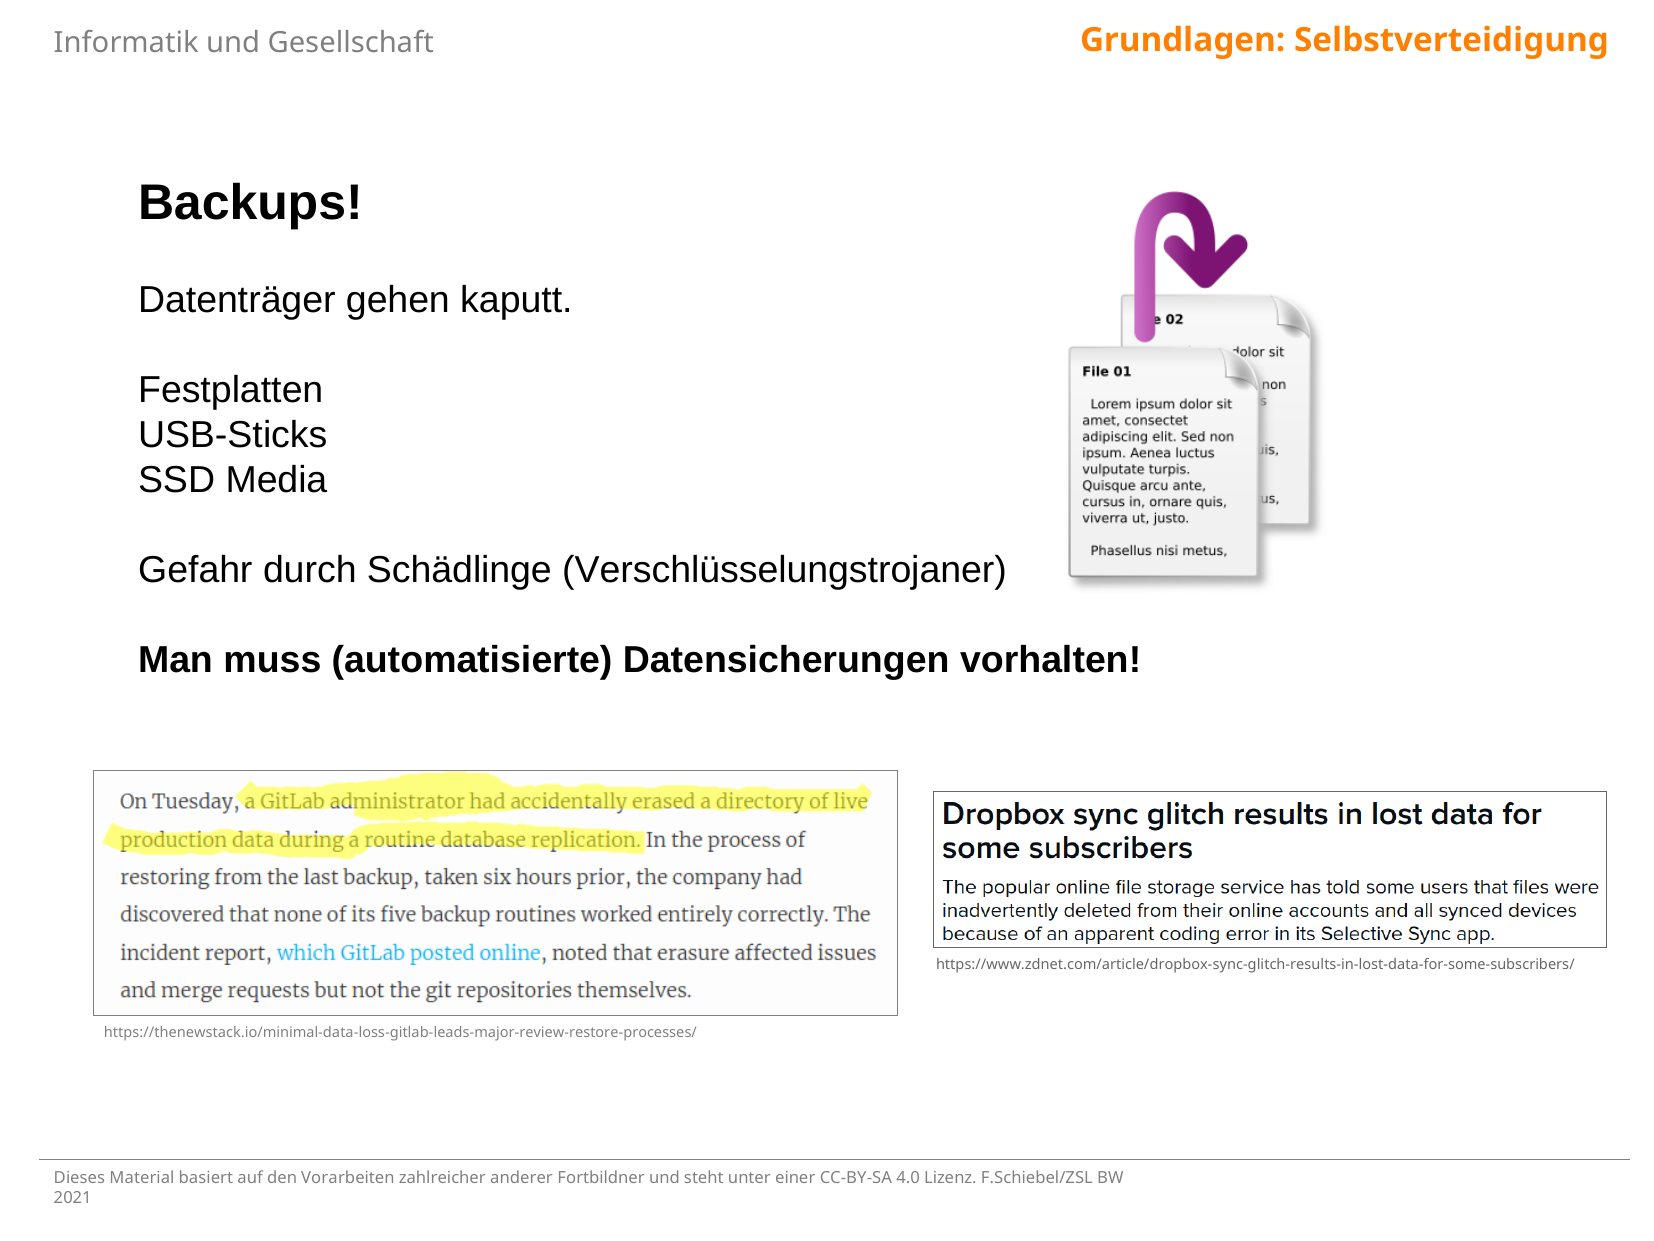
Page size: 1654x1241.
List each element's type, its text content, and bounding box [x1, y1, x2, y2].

text_box Informatik und Gesellschaft [39, 15, 1315, 79]
text_box https://www.zdnet.com/article/dropbox-sync-glitch-results-in-lost-data-for-some-subscribers/ [921, 947, 1642, 998]
text_box https://thenewstack.io/minimal-data-loss-gitlab-leads-major-review-restore-processes/ [89, 1015, 1028, 1064]
picture [93, 770, 898, 1015]
text_box Grundlagen: Selbstverteidigung [1065, 10, 1602, 66]
picture [933, 791, 1607, 947]
text_box Backups! Datenträger gehen kaputt. Festplatten USB-Sticks SSD Media Gefahr durch Schädlinge (Verschlüsselungstrojaner) Man muss (automatisierte) Datensicherungen vorhalten! [123, 162, 1512, 745]
